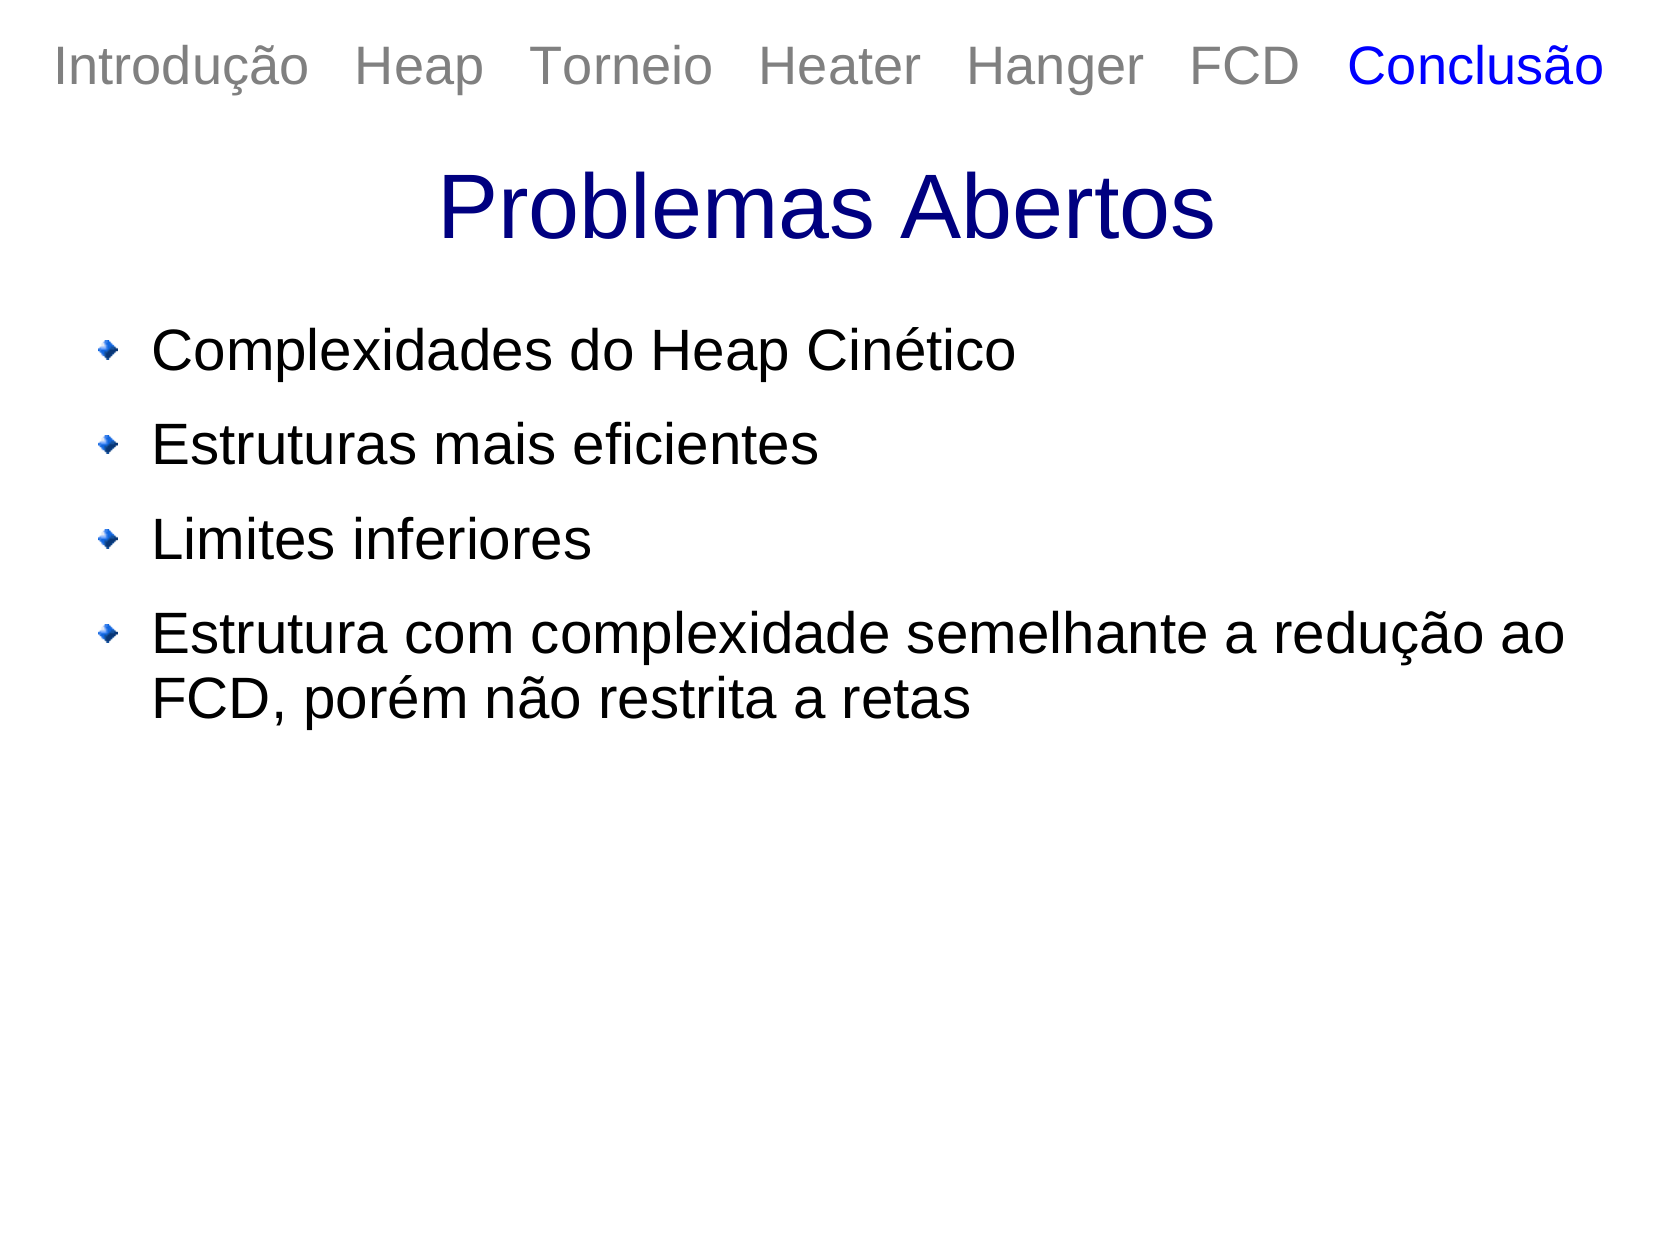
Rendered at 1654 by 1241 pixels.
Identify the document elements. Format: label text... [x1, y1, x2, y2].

title Problemas Abertos [121, 102, 1534, 311]
list Complexidades do Heap Cinético Estruturas mais eficientes Limites inferiores Estrutura com complexidade semelhante a redução ao FCD, porém não restrita a retas [80, 317, 1573, 1130]
text_box Introdução Heap Torneio Heater Hanger FCD Conclusão [30, 35, 1629, 96]
